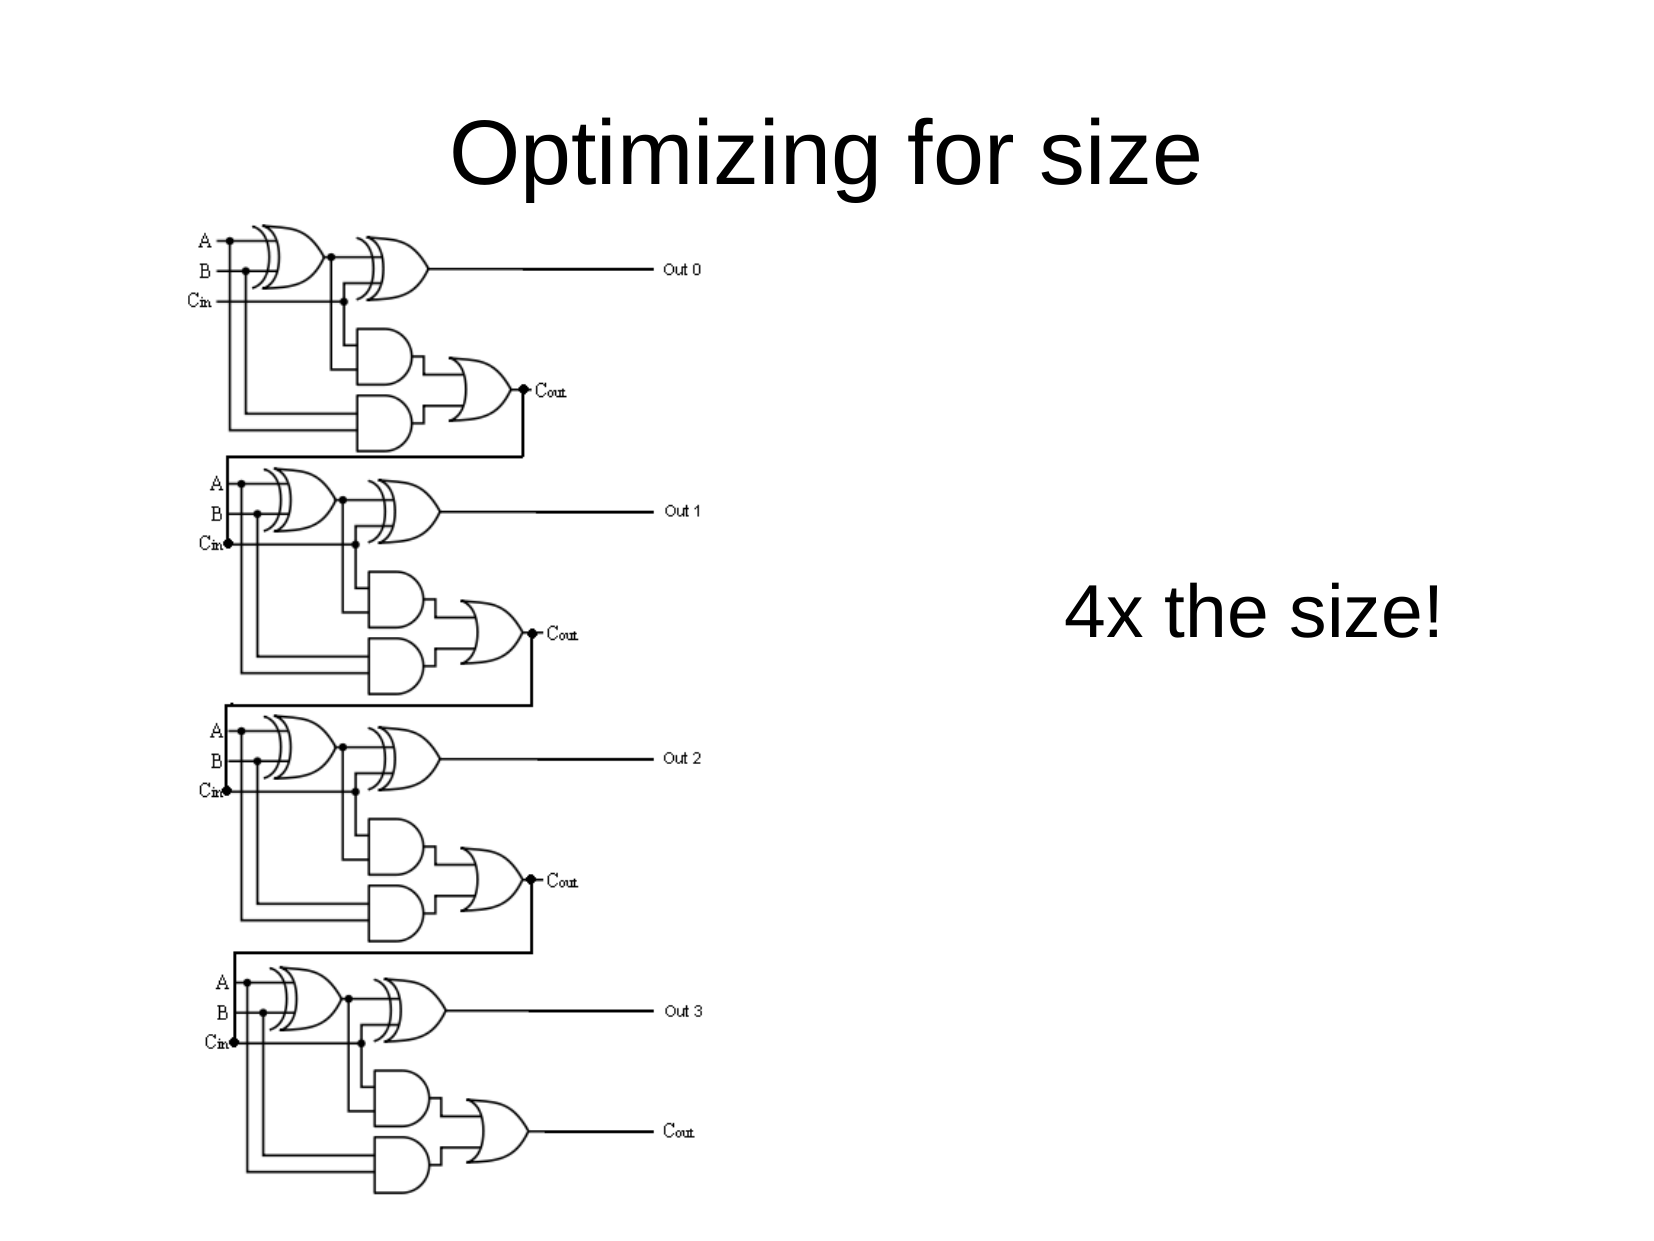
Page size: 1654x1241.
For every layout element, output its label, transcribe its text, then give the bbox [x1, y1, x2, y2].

text_box 4x the size! [1050, 562, 1459, 713]
picture [187, 223, 769, 1241]
title Optimizing for size [82, 49, 1571, 257]
